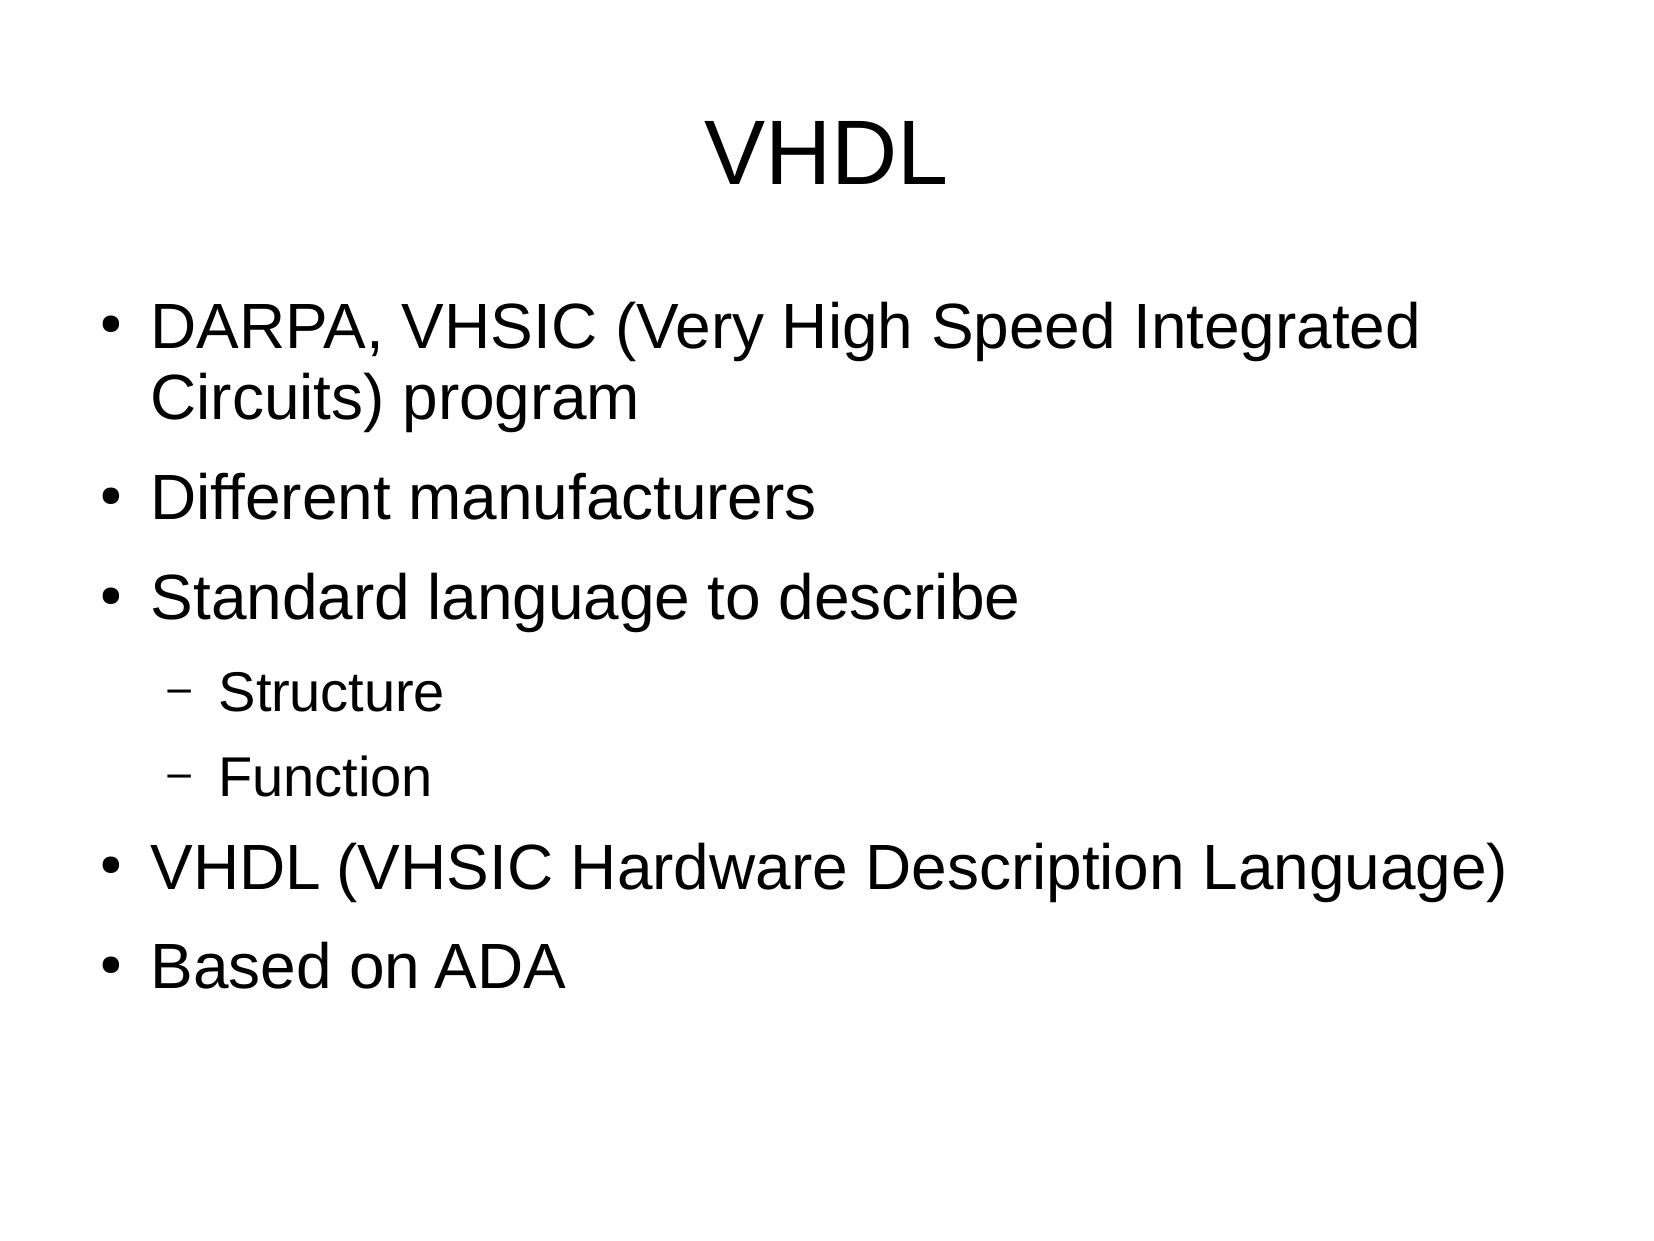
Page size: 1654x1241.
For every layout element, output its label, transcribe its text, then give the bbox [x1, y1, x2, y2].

list DARPA, VHSIC (Very High Speed Integrated Circuits) program Different manufacturers Standard language to describe Structure Function VHDL (VHSIC Hardware Description Language) Based on ADA [82, 290, 1571, 1010]
title VHDL [82, 49, 1571, 257]
